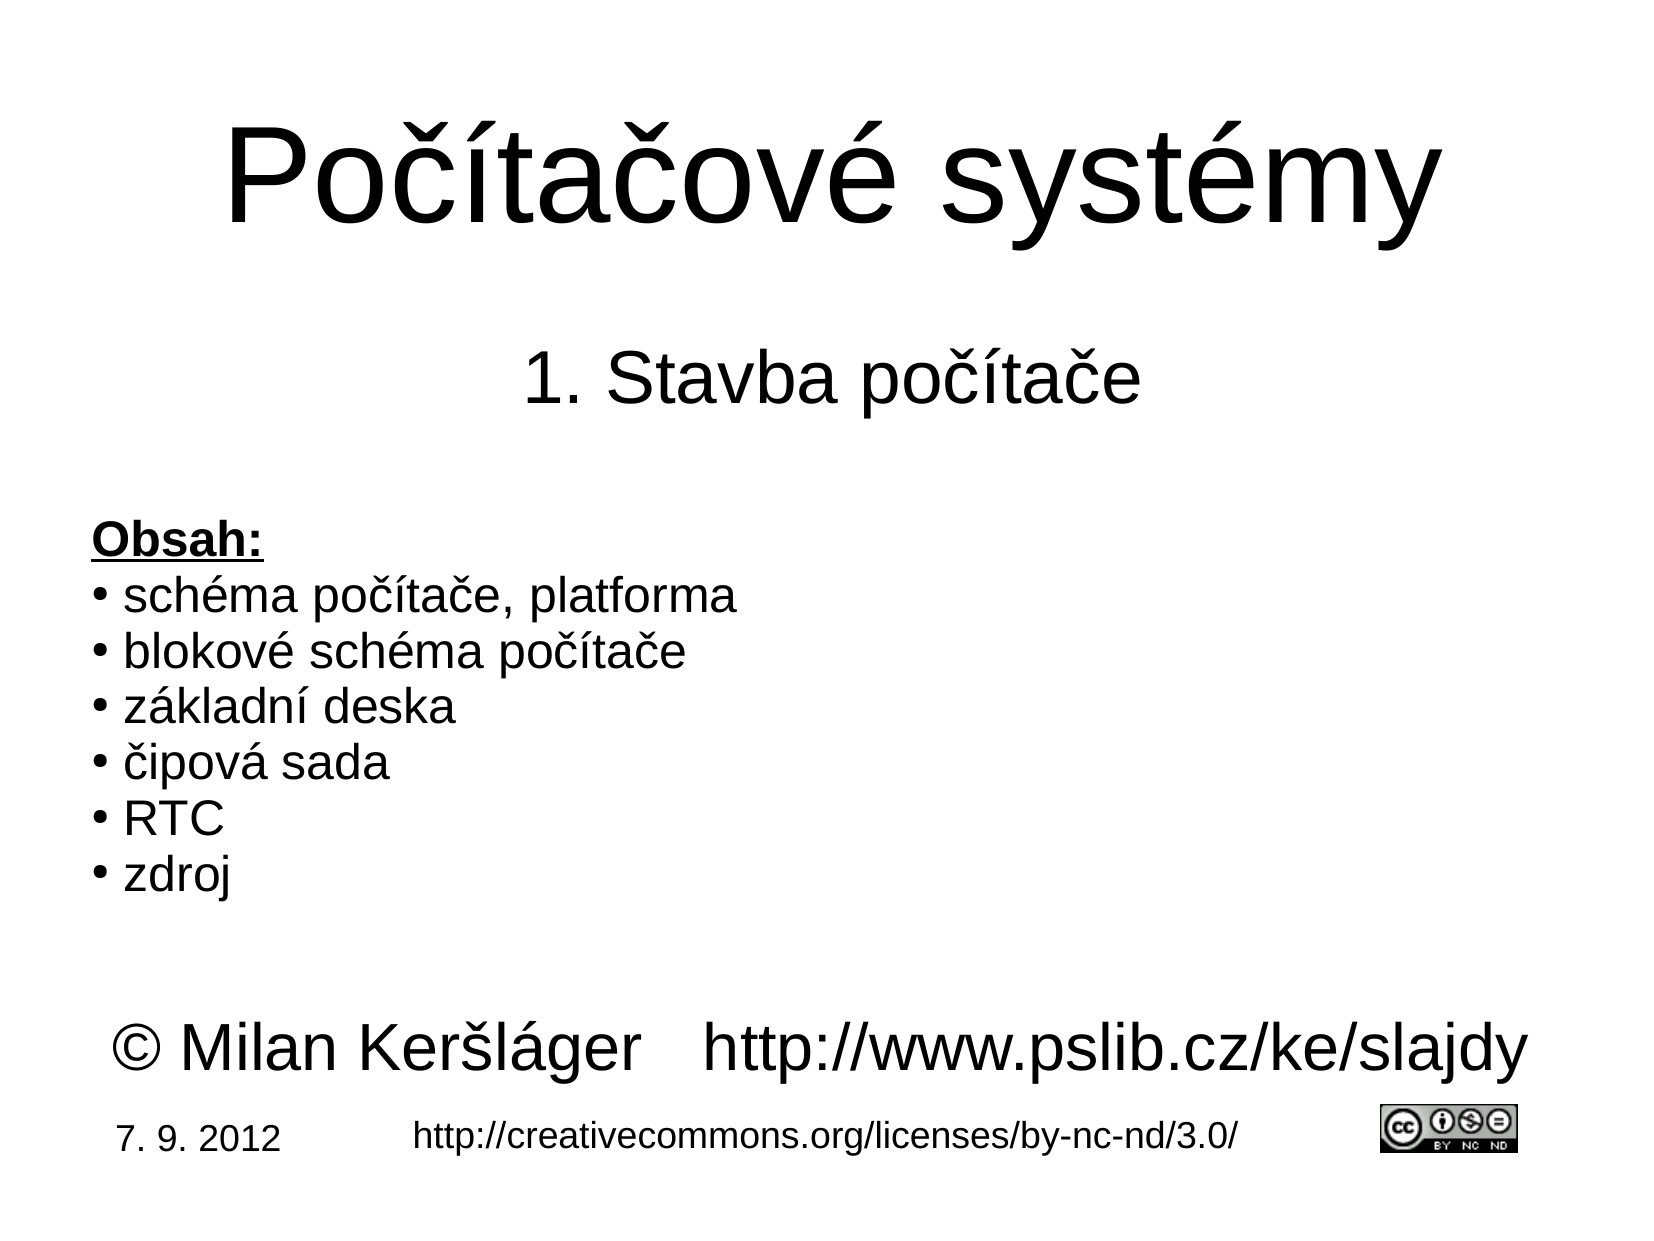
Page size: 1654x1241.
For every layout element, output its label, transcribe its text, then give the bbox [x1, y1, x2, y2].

list © Milan Keršláger http://www.pslib.cz/ke/slajdy [76, 1009, 1565, 1087]
text_box http://creativecommons.org/licenses/by-nc-nd/3.0/ [339, 1107, 1313, 1165]
title Počítačové systémy 1. Stavba počítače [88, 56, 1577, 461]
text_box 7.9.2012 [100, 1110, 337, 1168]
picture [1380, 1104, 1518, 1153]
text_box Obsah: schéma počítače, platforma blokové schéma počítače základní deska čipová sada RTC zdroj [76, 503, 1583, 910]
